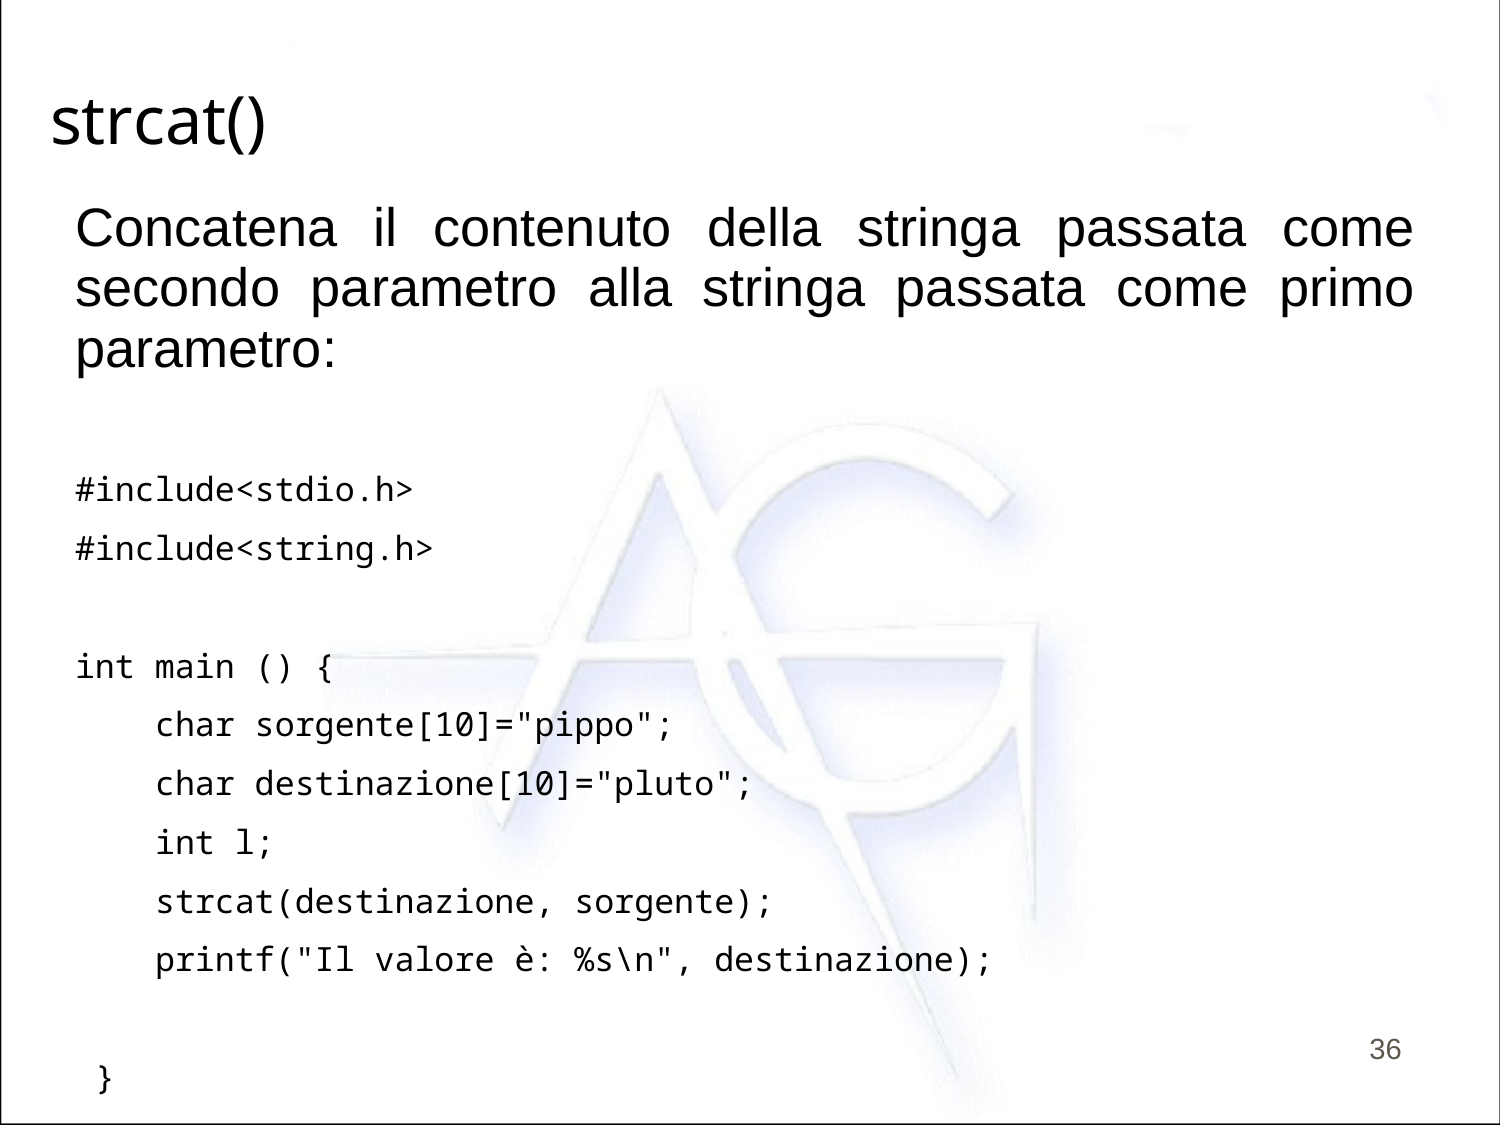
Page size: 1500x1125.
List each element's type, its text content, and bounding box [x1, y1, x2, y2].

title strcat() [49, 7, 1438, 231]
list Concatena il contenuto della stringa passata come secondo parametro alla stringa passata come primo parametro: #include<stdio.h> #include<string.h> int main () { char sorgente[10]="pippo"; char destinazione[10]="pluto"; int l; strcat(destinazione, sorgente); printf("Il valore è: %s\n", destinazione); } [74, 197, 1417, 1125]
picture [0, 0, 1500, 1125]
